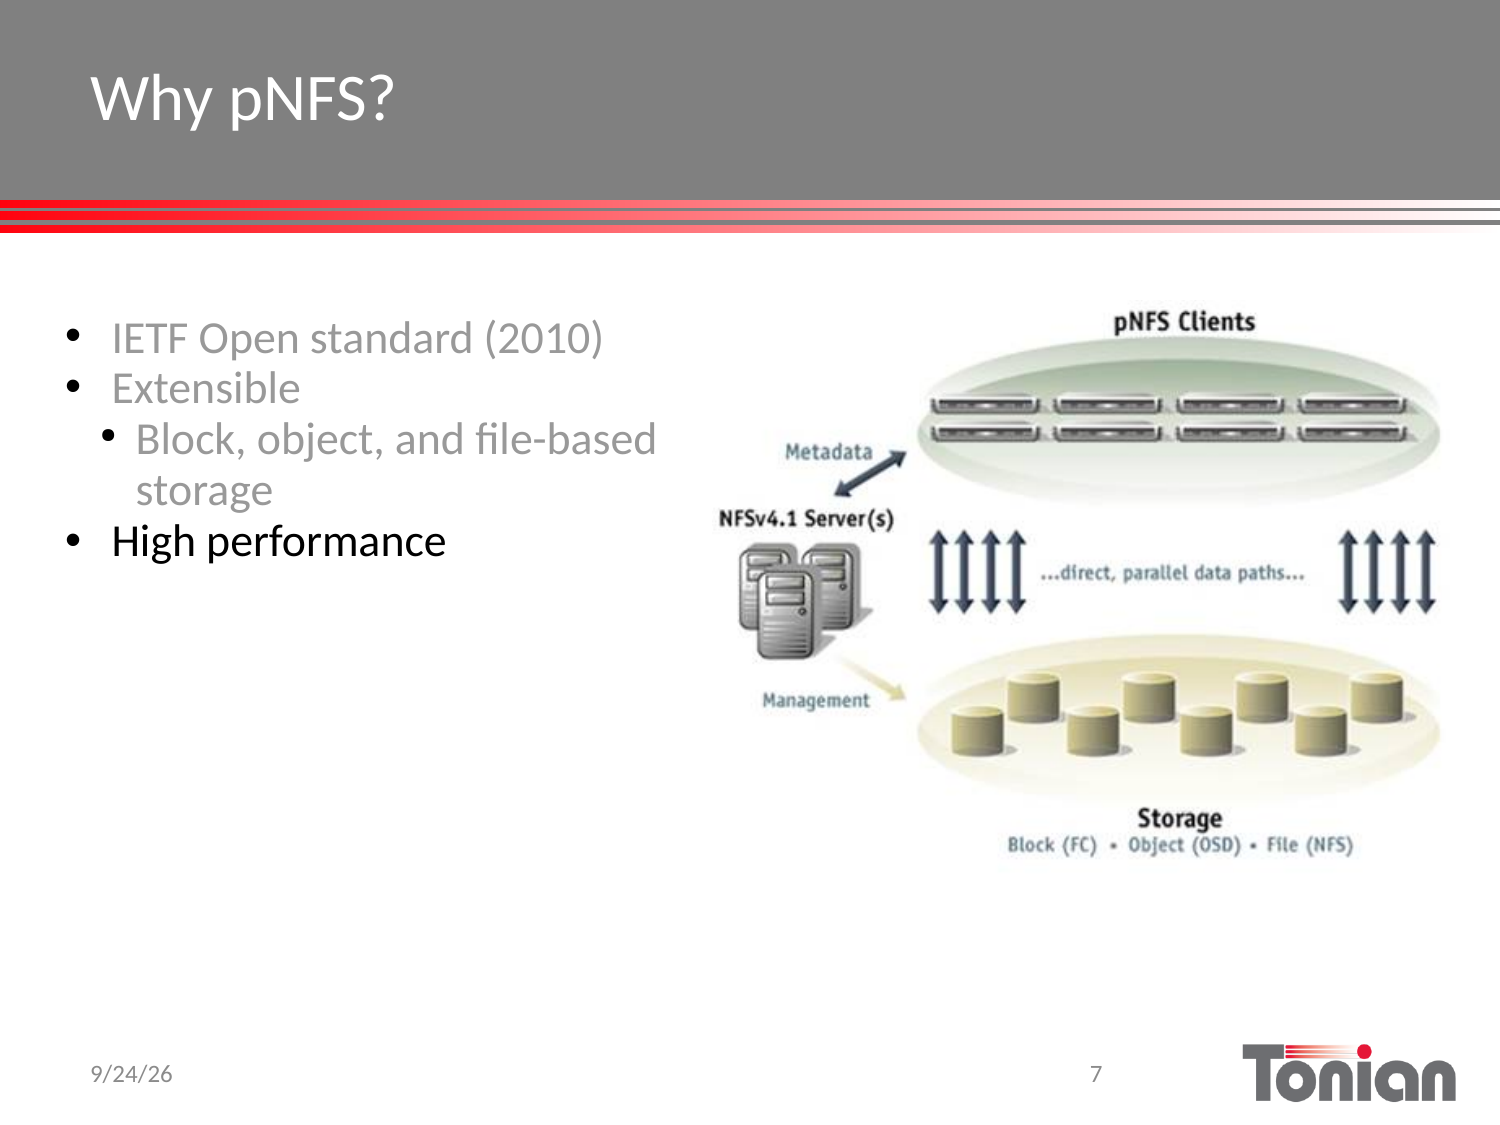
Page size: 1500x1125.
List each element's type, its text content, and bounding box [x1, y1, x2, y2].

picture [712, 300, 1450, 874]
text_box IETF Open standard (2010) Extensible Block, object, and file-based storage High performance [50, 300, 763, 575]
title Why pNFS? [75, 0, 1426, 188]
picture [1237, 1038, 1462, 1119]
slide_number 6/28/12 [75, 1042, 425, 1103]
slide_number <number> [1074, 1042, 1425, 1103]
